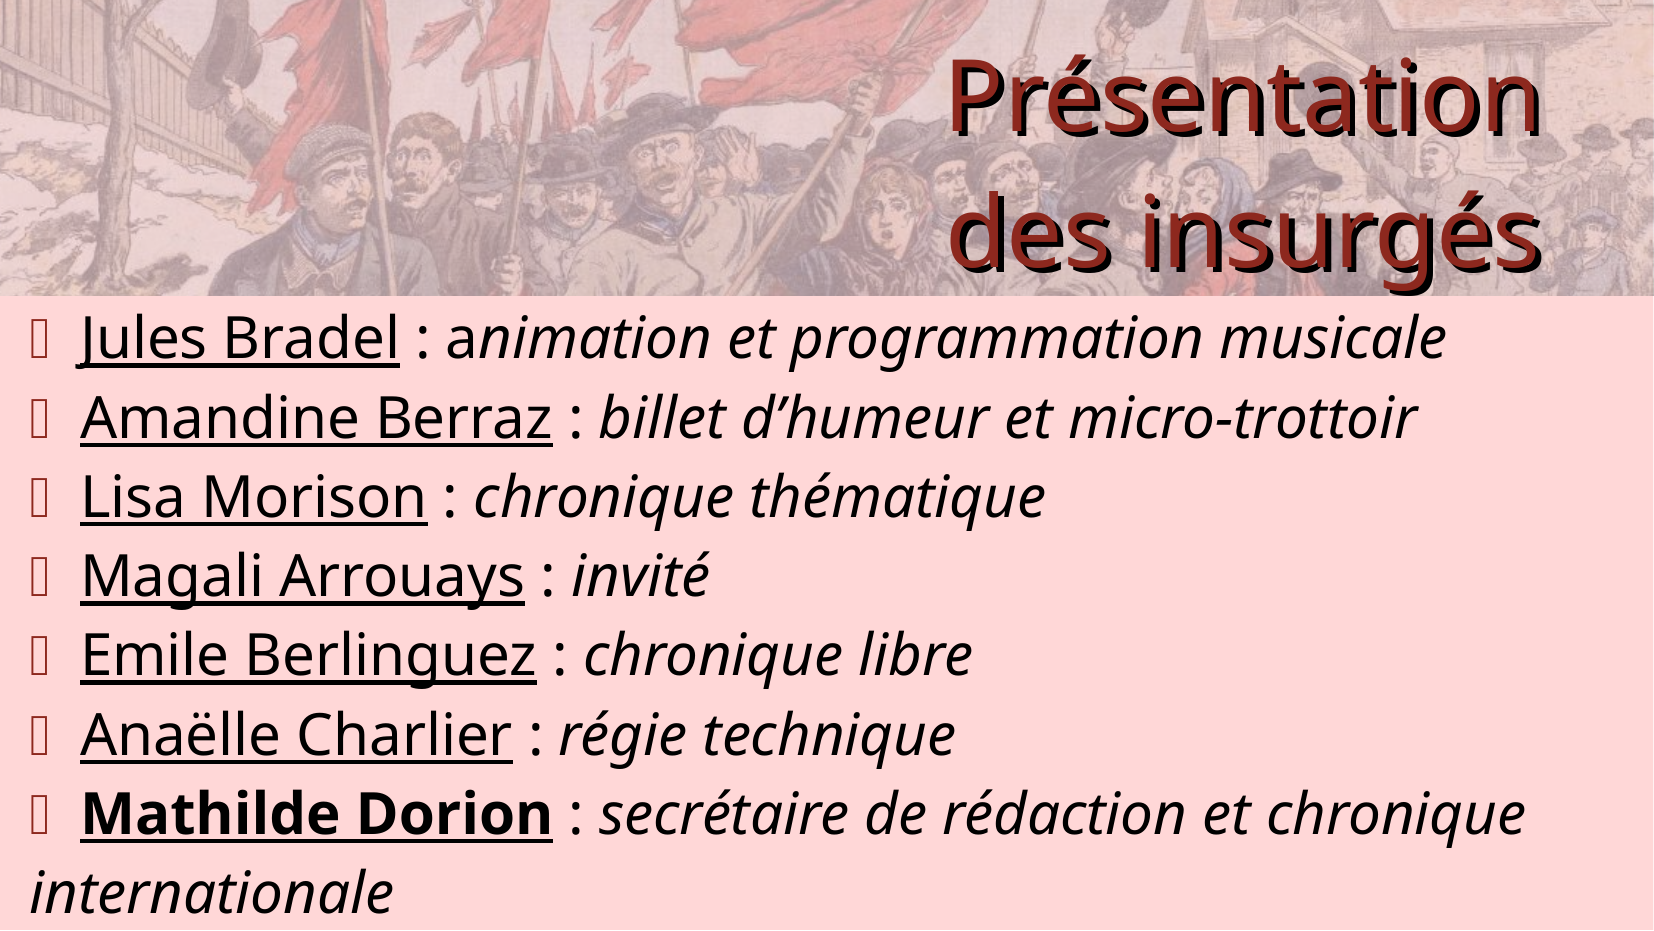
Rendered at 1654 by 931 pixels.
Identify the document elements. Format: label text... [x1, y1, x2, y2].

text_box Présentation des insurgés [856, 25, 1630, 236]
picture [0, 0, 1654, 296]
text_box P Jules Bradel : animation et programmation musicale P Amandine Berraz : billet d’humeur et micro-trottoir P Lisa Morison : chronique thématique P Magali Arrouays : invité P Emile Berlinguez : chronique libre P Anaëlle Charlier : régie technique P Mathilde Dorion : secrétaire de rédaction et chronique internationale [29, 236, 1654, 931]
